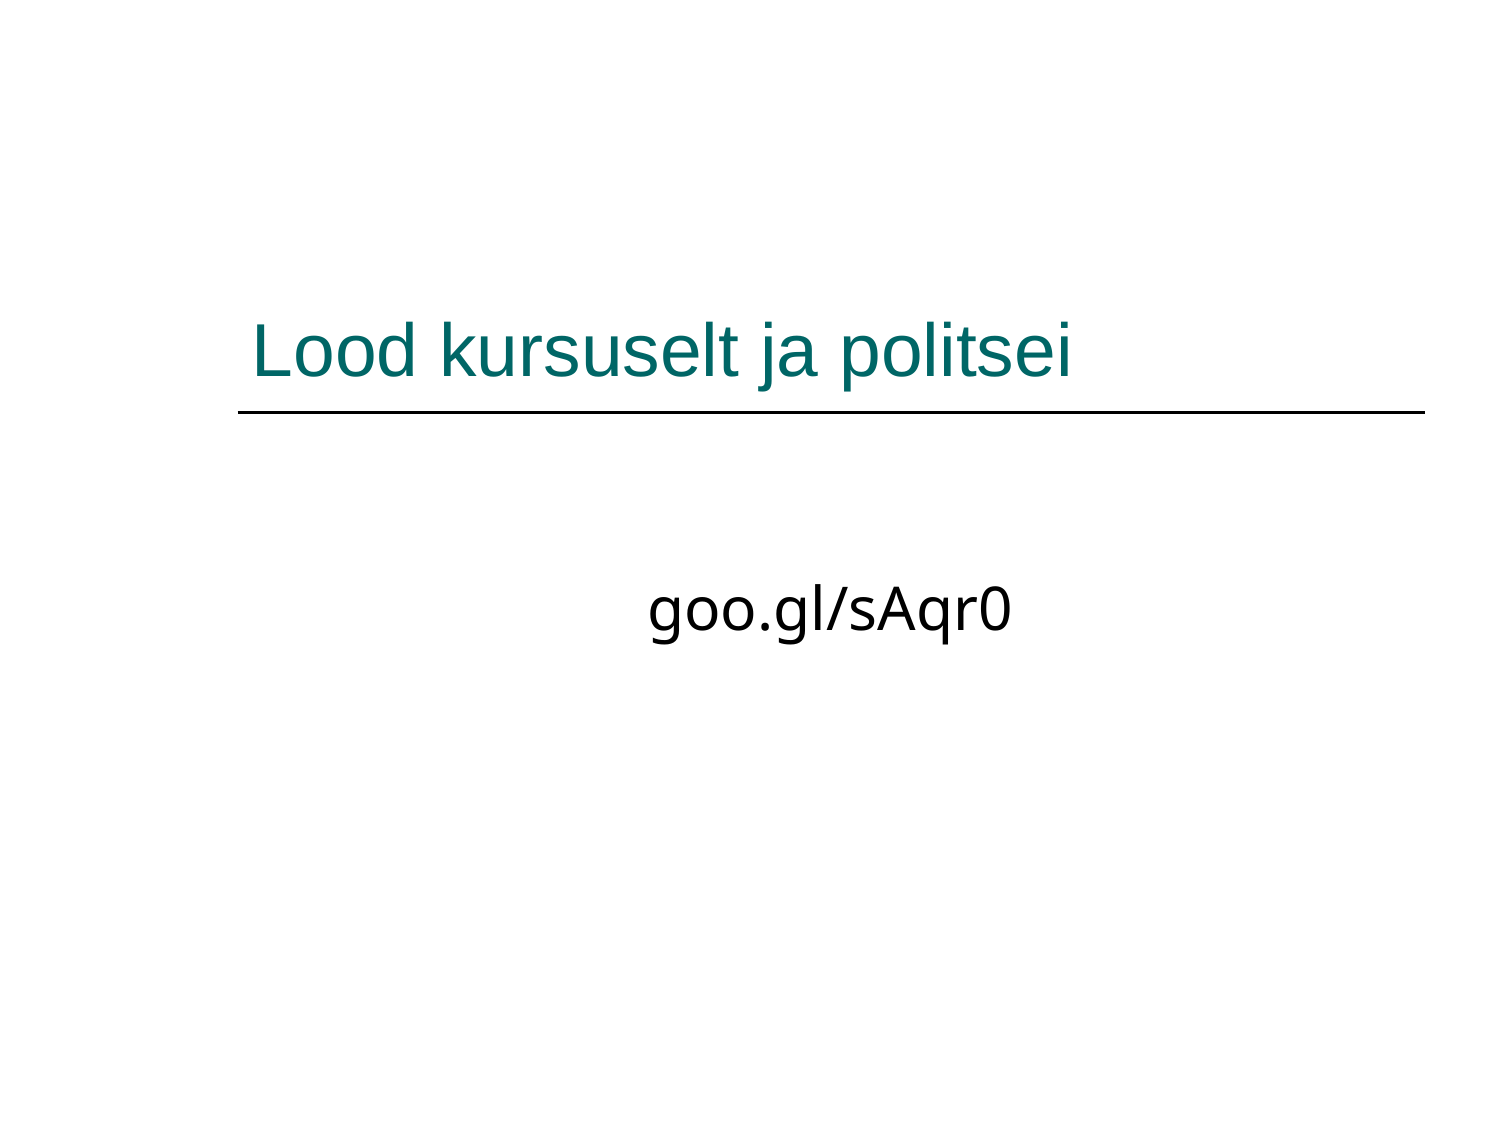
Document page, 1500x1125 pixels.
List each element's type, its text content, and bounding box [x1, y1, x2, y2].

title Lood kursuselt ja politsei [236, 161, 1425, 399]
text_box goo.gl/sAqr0 [236, 562, 1425, 850]
